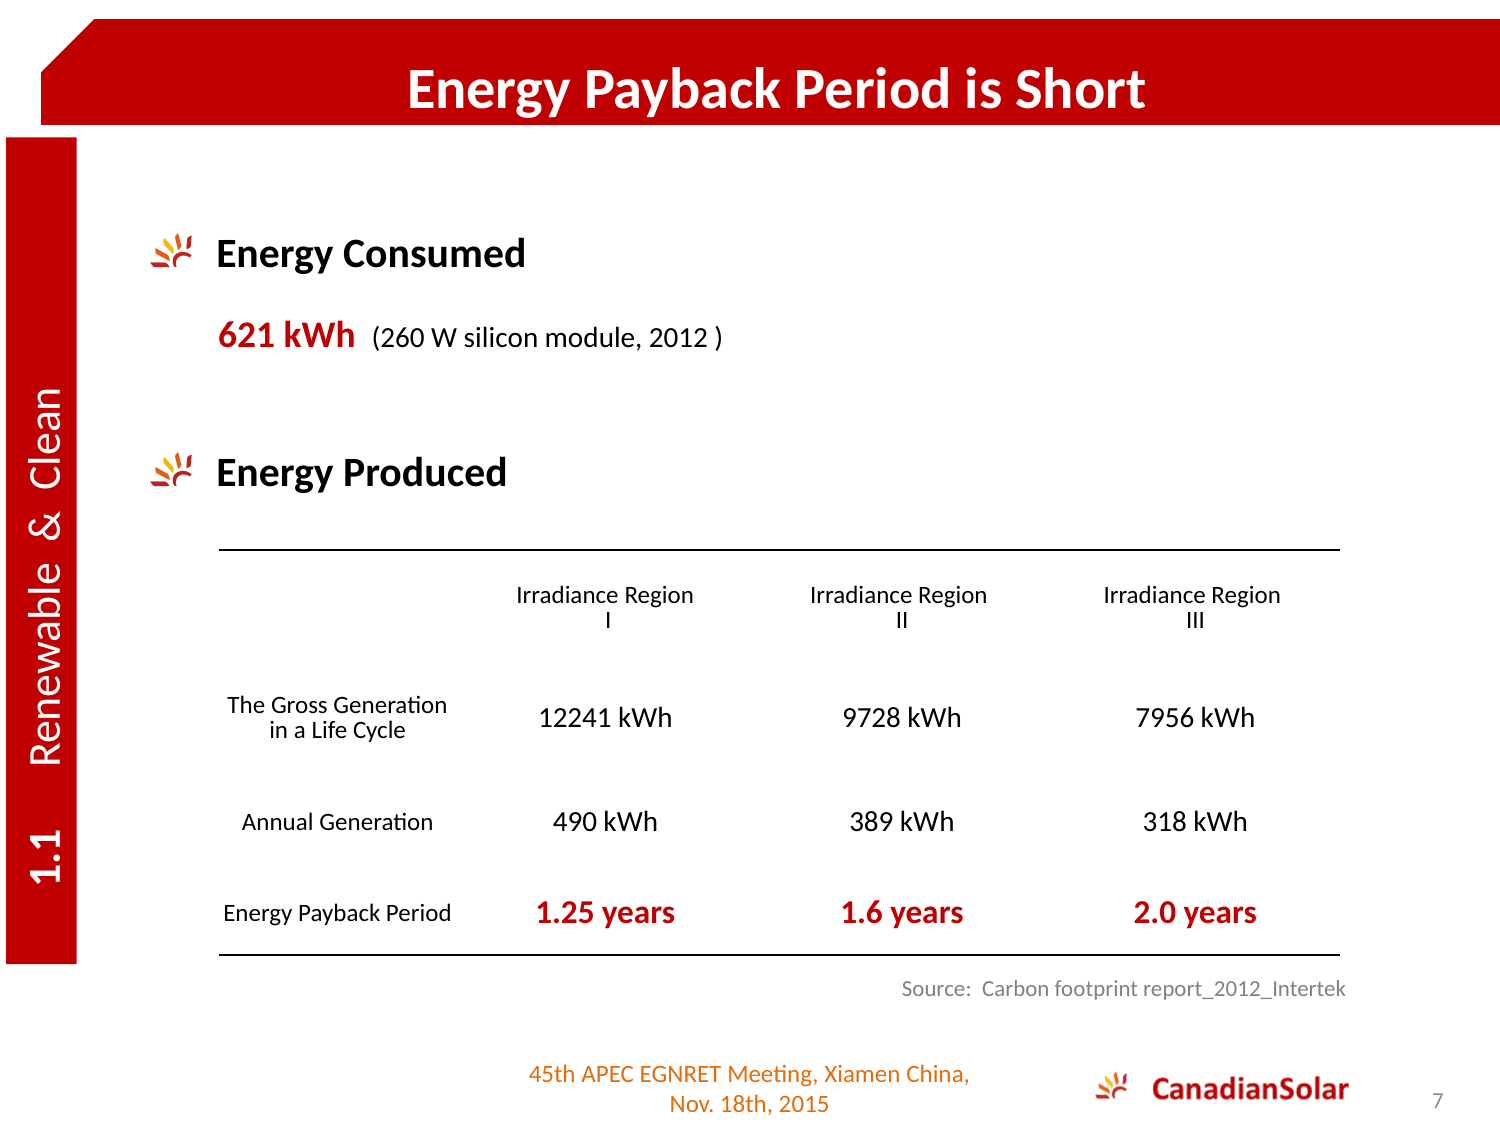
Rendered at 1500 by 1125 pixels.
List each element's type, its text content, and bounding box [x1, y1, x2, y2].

table_cell Annual Generation [219, 771, 457, 875]
table_cell Energy Payback Period [219, 875, 457, 954]
table_header Irradiance Region III [1050, 551, 1340, 668]
text_box 621 kWh (260 W silicon module, 2012 ) [194, 302, 1477, 363]
text_box Energy Consumed [135, 193, 621, 284]
table_cell 9728 kWh [754, 668, 1050, 771]
table_header Irradiance Region I [457, 551, 754, 668]
table_cell 12241 kWh [457, 668, 754, 771]
picture [150, 452, 193, 488]
table_cell 2.0 years [1050, 875, 1340, 954]
picture [150, 233, 193, 269]
table_cell The Gross Generation in a Life Cycle [219, 668, 457, 771]
table_header Irradiance Region II [754, 551, 1050, 668]
slide_number <編號> [1108, 1069, 1459, 1125]
table_cell 318 kWh [1050, 771, 1340, 875]
table_cell 389 kWh [754, 771, 1050, 875]
text_box Source: Carbon footprint report_2012_Intertek [887, 966, 1363, 1009]
text_box Energy Payback Period is Short [41, 19, 1500, 126]
picture [1080, 1046, 1377, 1125]
text_box Energy Produced [135, 412, 621, 503]
footer 45th APEC EGNRET Meeting, Xiamen China, Nov. 18th, 2015 [512, 1057, 988, 1118]
table_cell 1.25 years [457, 875, 754, 954]
text_box 1.1 Renewable & Clean [6, 137, 77, 965]
table_header [219, 551, 457, 668]
table_cell 1.6 years [754, 875, 1050, 954]
table_cell 7956 kWh [1050, 668, 1340, 771]
table_cell 490 kWh [457, 771, 754, 875]
